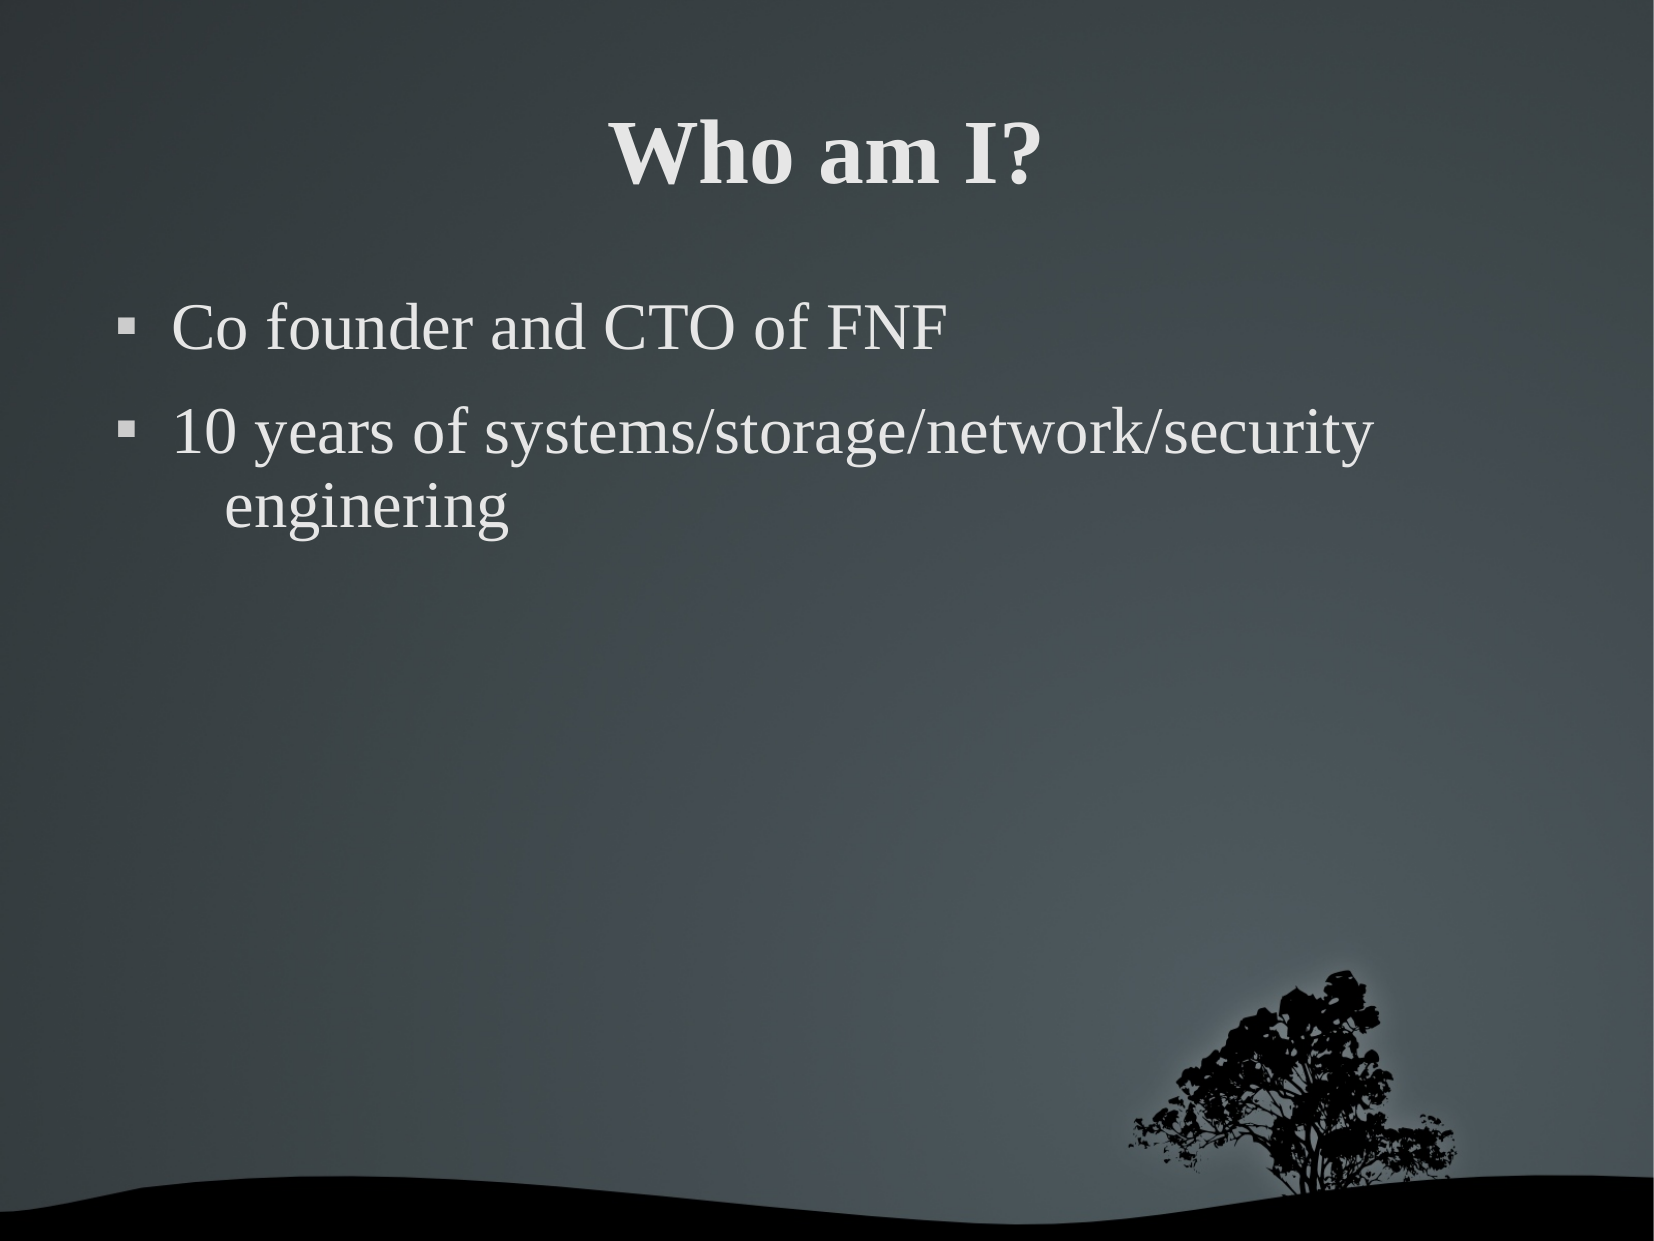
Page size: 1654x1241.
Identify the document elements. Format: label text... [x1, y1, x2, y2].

title Who am I? [82, 49, 1571, 257]
picture [0, 0, 1654, 1241]
list Co founder and CTO of FNF 10 years of systems/storage/network/security enginering [82, 290, 1571, 1109]
